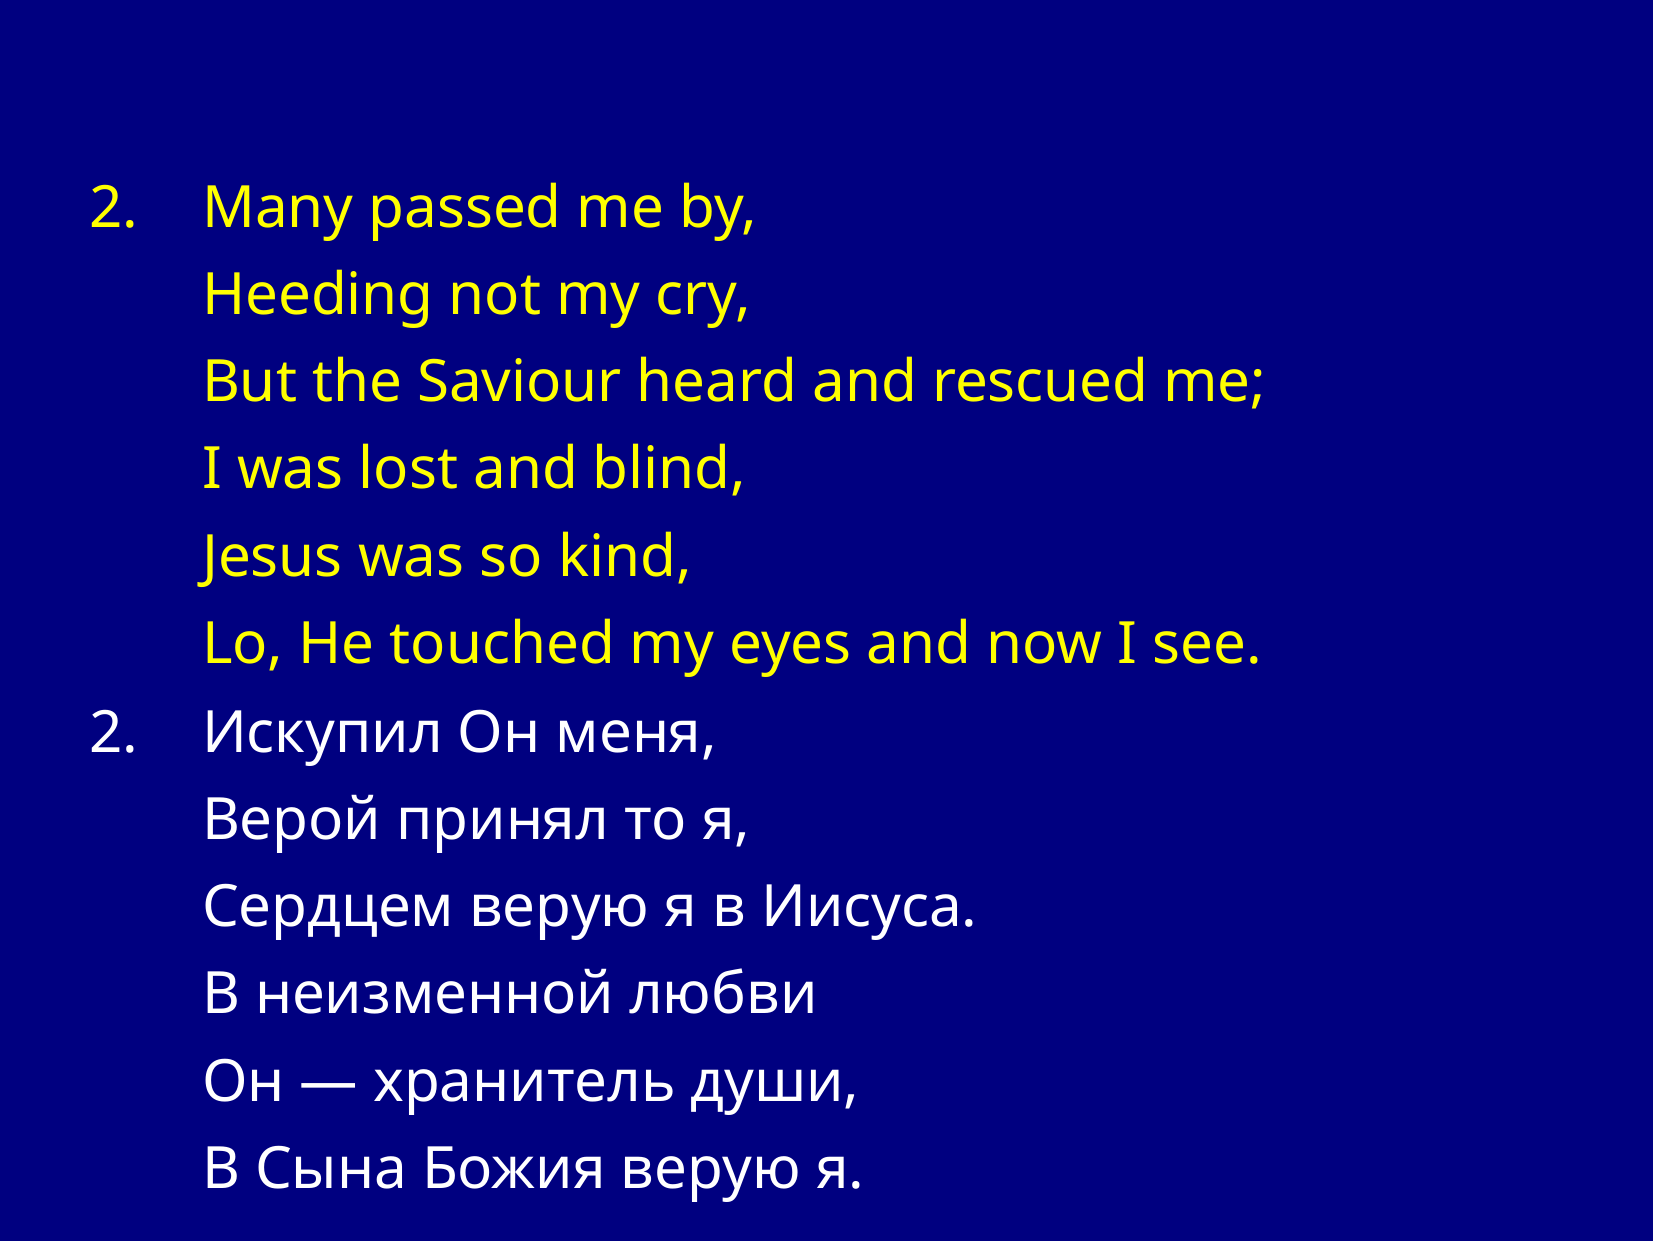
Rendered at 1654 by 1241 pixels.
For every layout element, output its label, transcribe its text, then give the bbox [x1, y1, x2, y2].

text_box 2. Искупил Он меня, Верой принял то я, Сердцем верую я в Иисуса. В неизменной любви Он — хранитель души, В Сына Божия верую я. [75, 675, 1576, 1163]
text_box 2. Many passed me by, Heeding not my cry, But the Saviour heard and rescued me; I was lost and blind, Jesus was so kind, Lo, He touched my eyes and now I see. [75, 150, 1576, 638]
